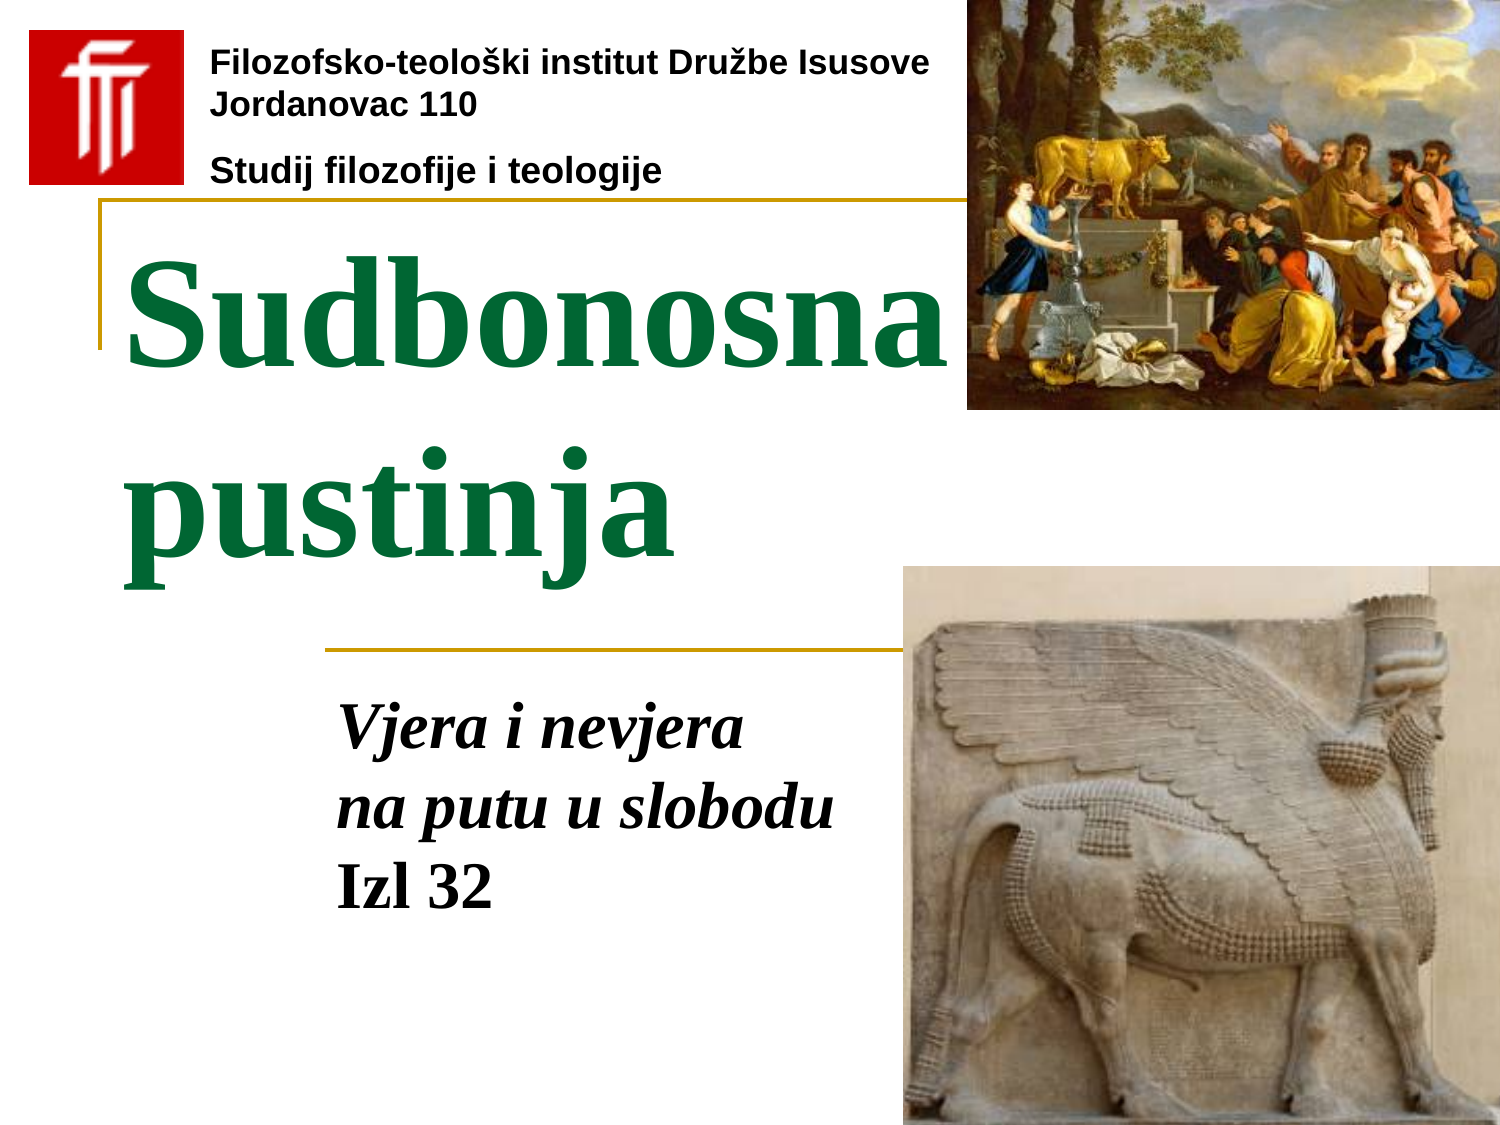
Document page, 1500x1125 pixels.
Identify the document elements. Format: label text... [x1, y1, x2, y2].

picture [29, 30, 184, 185]
picture [967, 0, 1500, 410]
title Sudbonosna pustinja [107, 200, 1276, 652]
text_box Filozofsko-teološki institut Družbe Isusove Jordanovac 110 Studij filozofije i teologije [194, 31, 963, 199]
subtitle Vjera i nevjera na putu u slobodu Izl 32 [321, 674, 903, 1037]
picture [903, 566, 1500, 1125]
